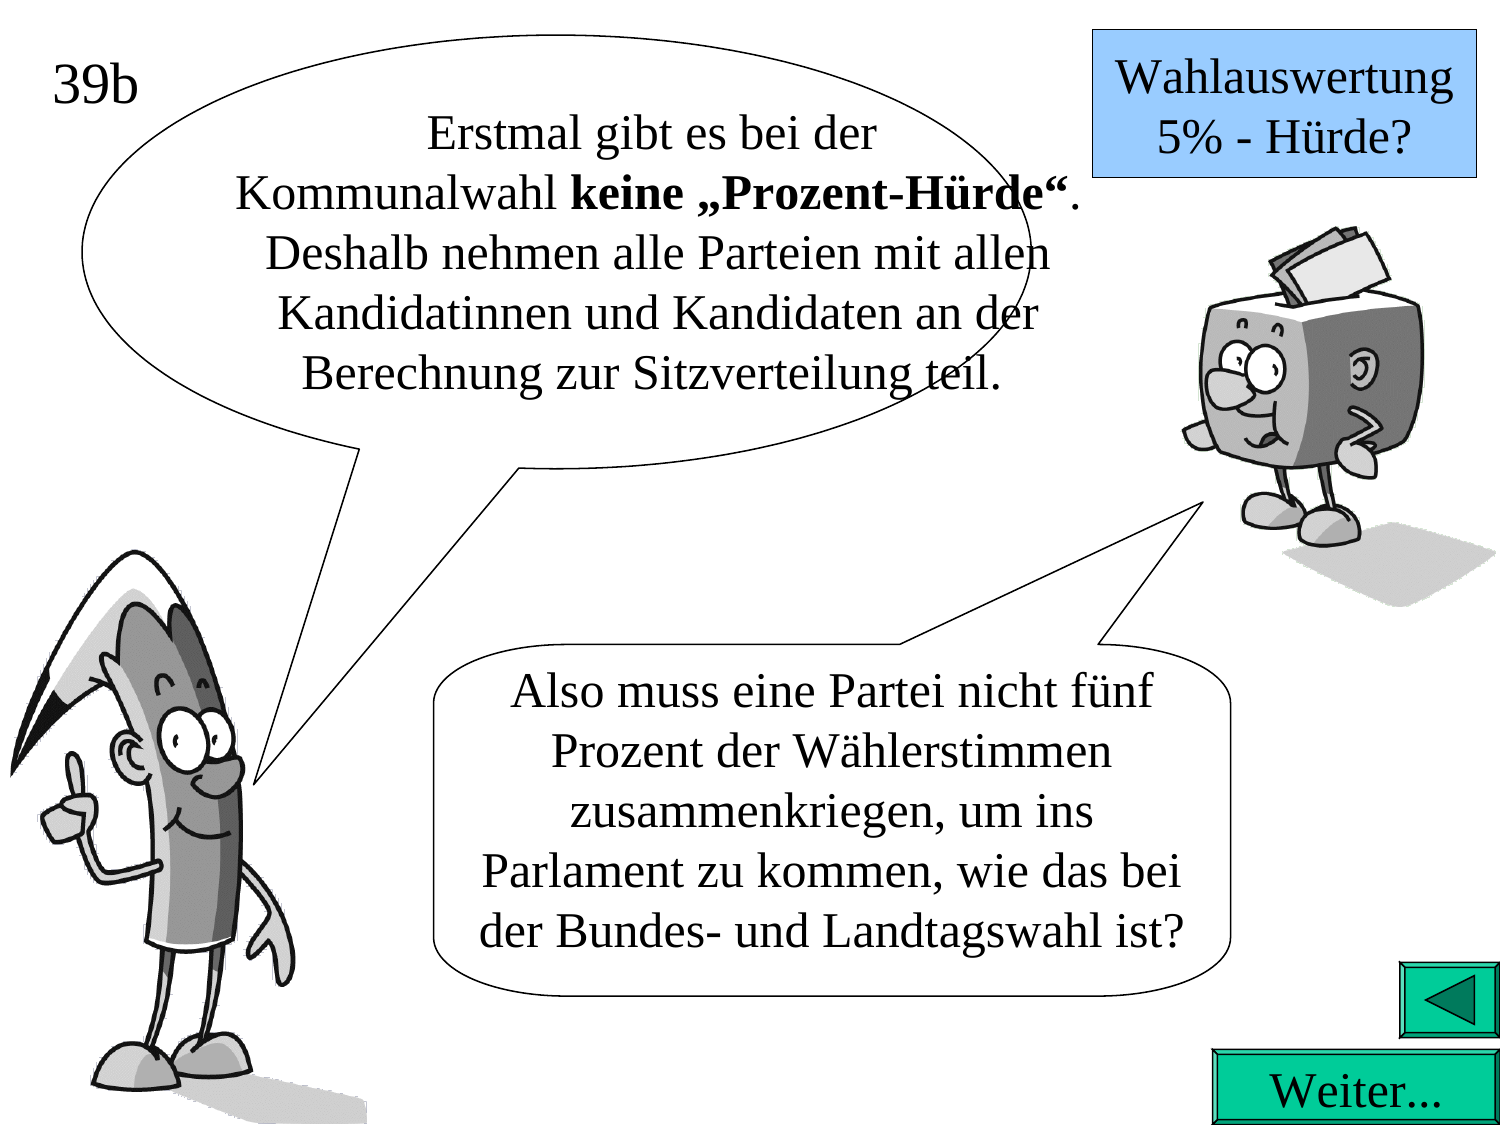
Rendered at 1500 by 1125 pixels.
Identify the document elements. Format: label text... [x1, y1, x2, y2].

text_box Also muss eine Partei nicht fünf Prozent der Wählerstimmen zusammenkriegen, um ins Parlament zu kommen, wie das bei der Bundes‑ und Landtagswahl ist? [433, 501, 1231, 997]
text_box Wahlauswertung 5% - Hürde? [1092, 29, 1477, 178]
picture [2, 538, 367, 1124]
text_box Weiter... [1218, 1055, 1495, 1119]
text_box 39b [37, 37, 175, 138]
text_box Erstmal gibt es bei der Kommunalwahl keine „Prozent-Hürde“. Deshalb nehmen alle Parteien mit allen Kandidatinnen und Kandidaten an der Berechnung zur Sitzverteilung teil. [82, 35, 1032, 650]
picture [1175, 219, 1496, 607]
